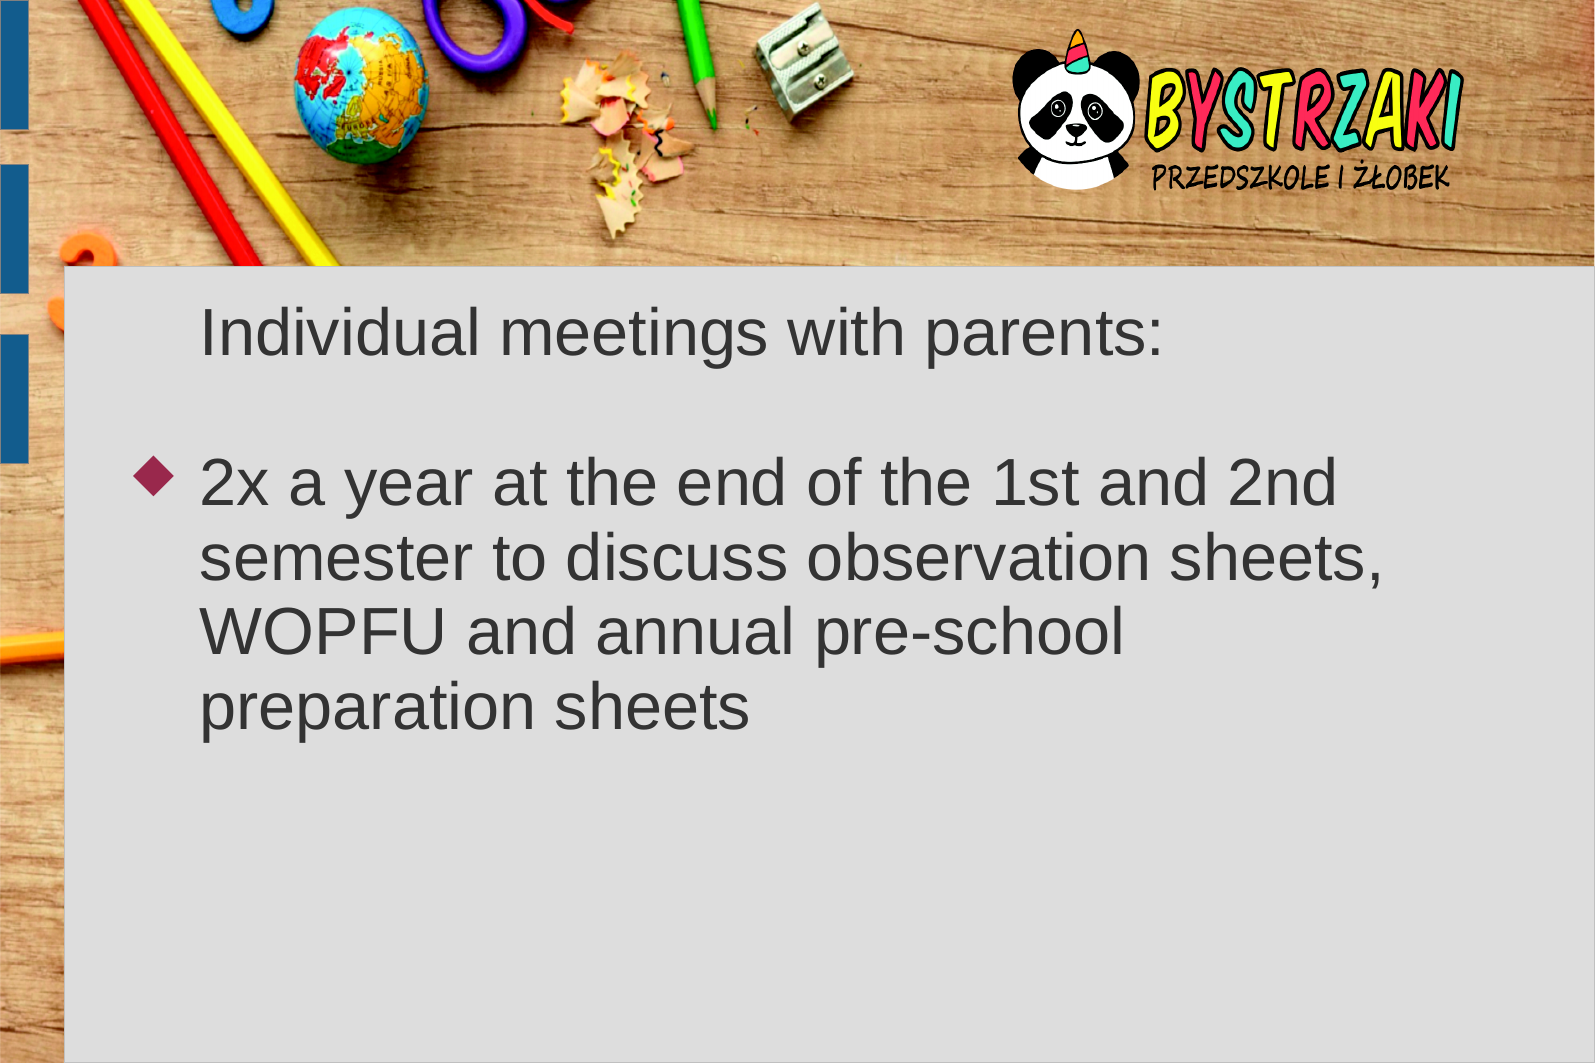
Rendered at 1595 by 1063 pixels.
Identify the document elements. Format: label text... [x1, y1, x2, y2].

list Individual meetings with parents: 2x a year at the end of the 1st and 2nd semester to discuss observation sheets, WOPFU and annual pre-school preparation sheets [117, 295, 1479, 966]
picture [0, 0, 1595, 1063]
